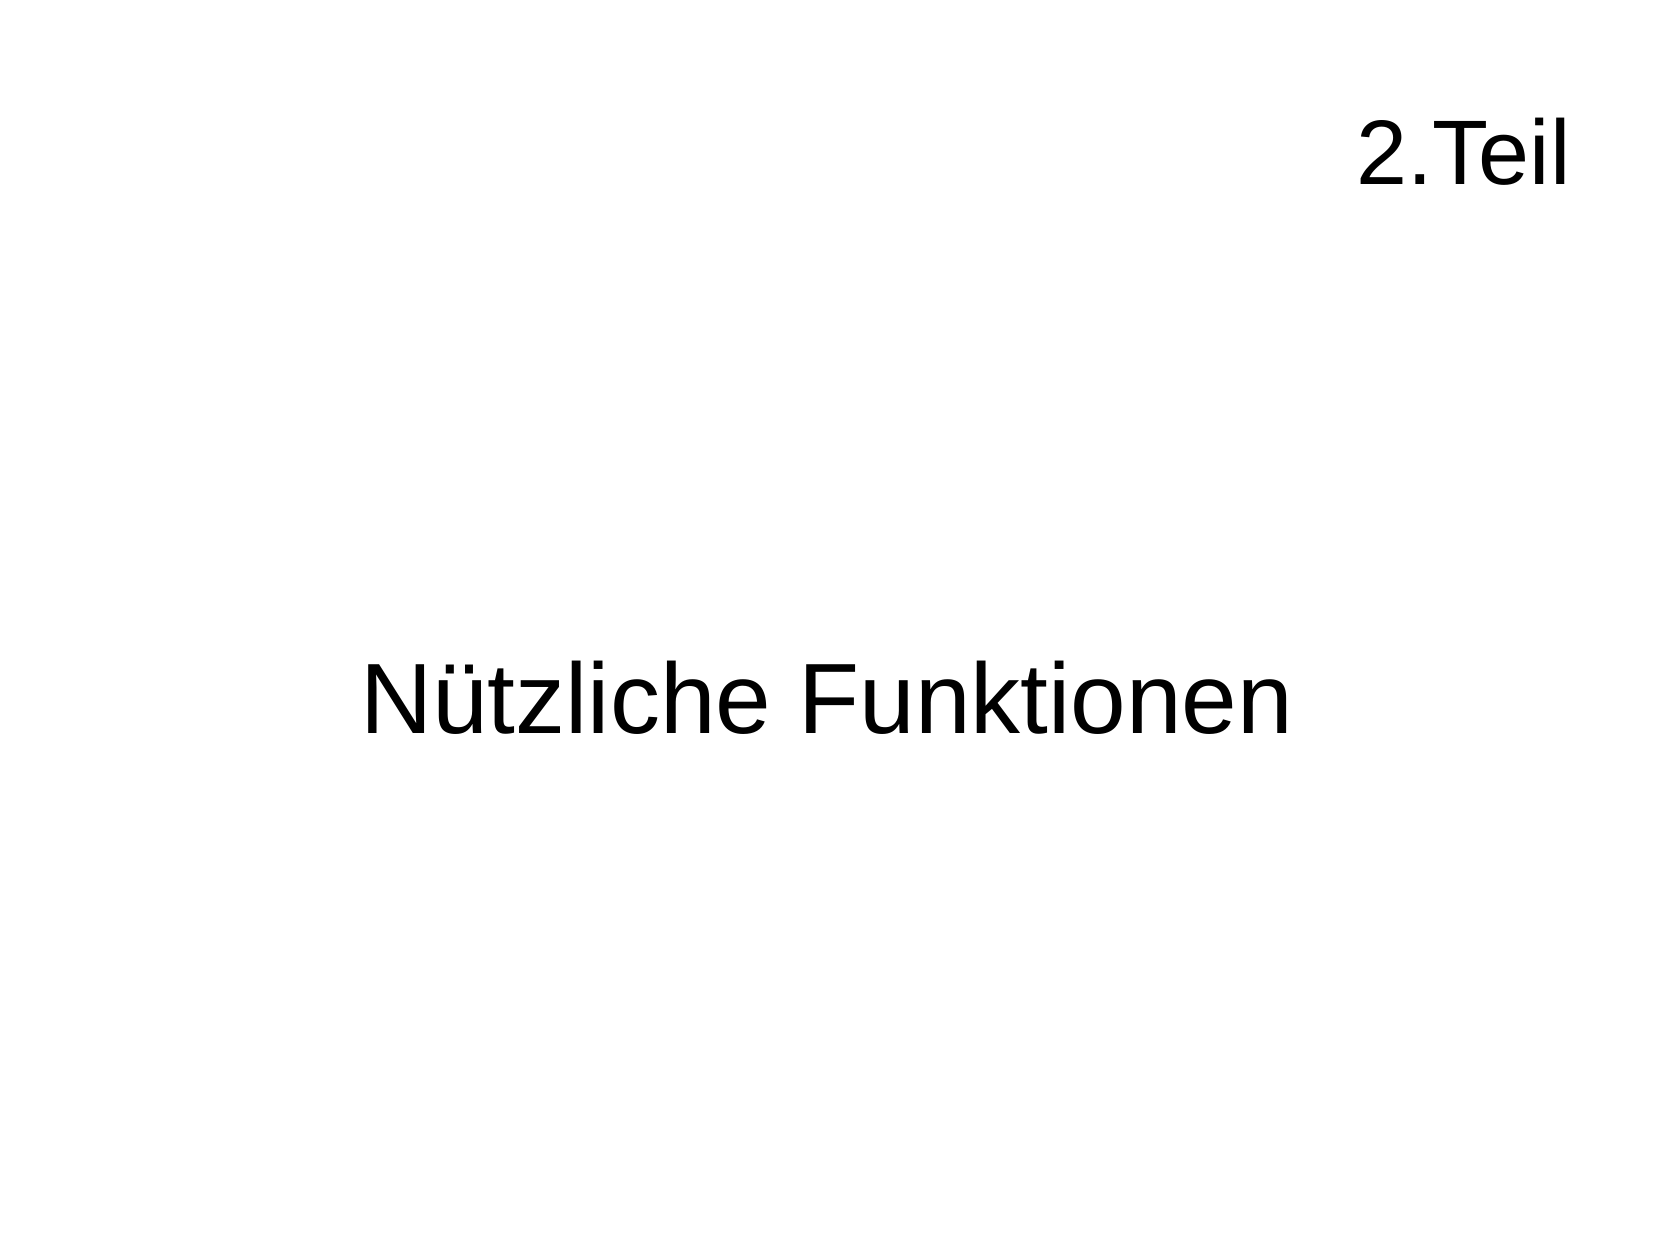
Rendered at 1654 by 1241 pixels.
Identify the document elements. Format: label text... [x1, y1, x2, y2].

title 2.Teil [82, 49, 1571, 257]
subtitle Nützliche Funktionen [82, 290, 1571, 1109]
